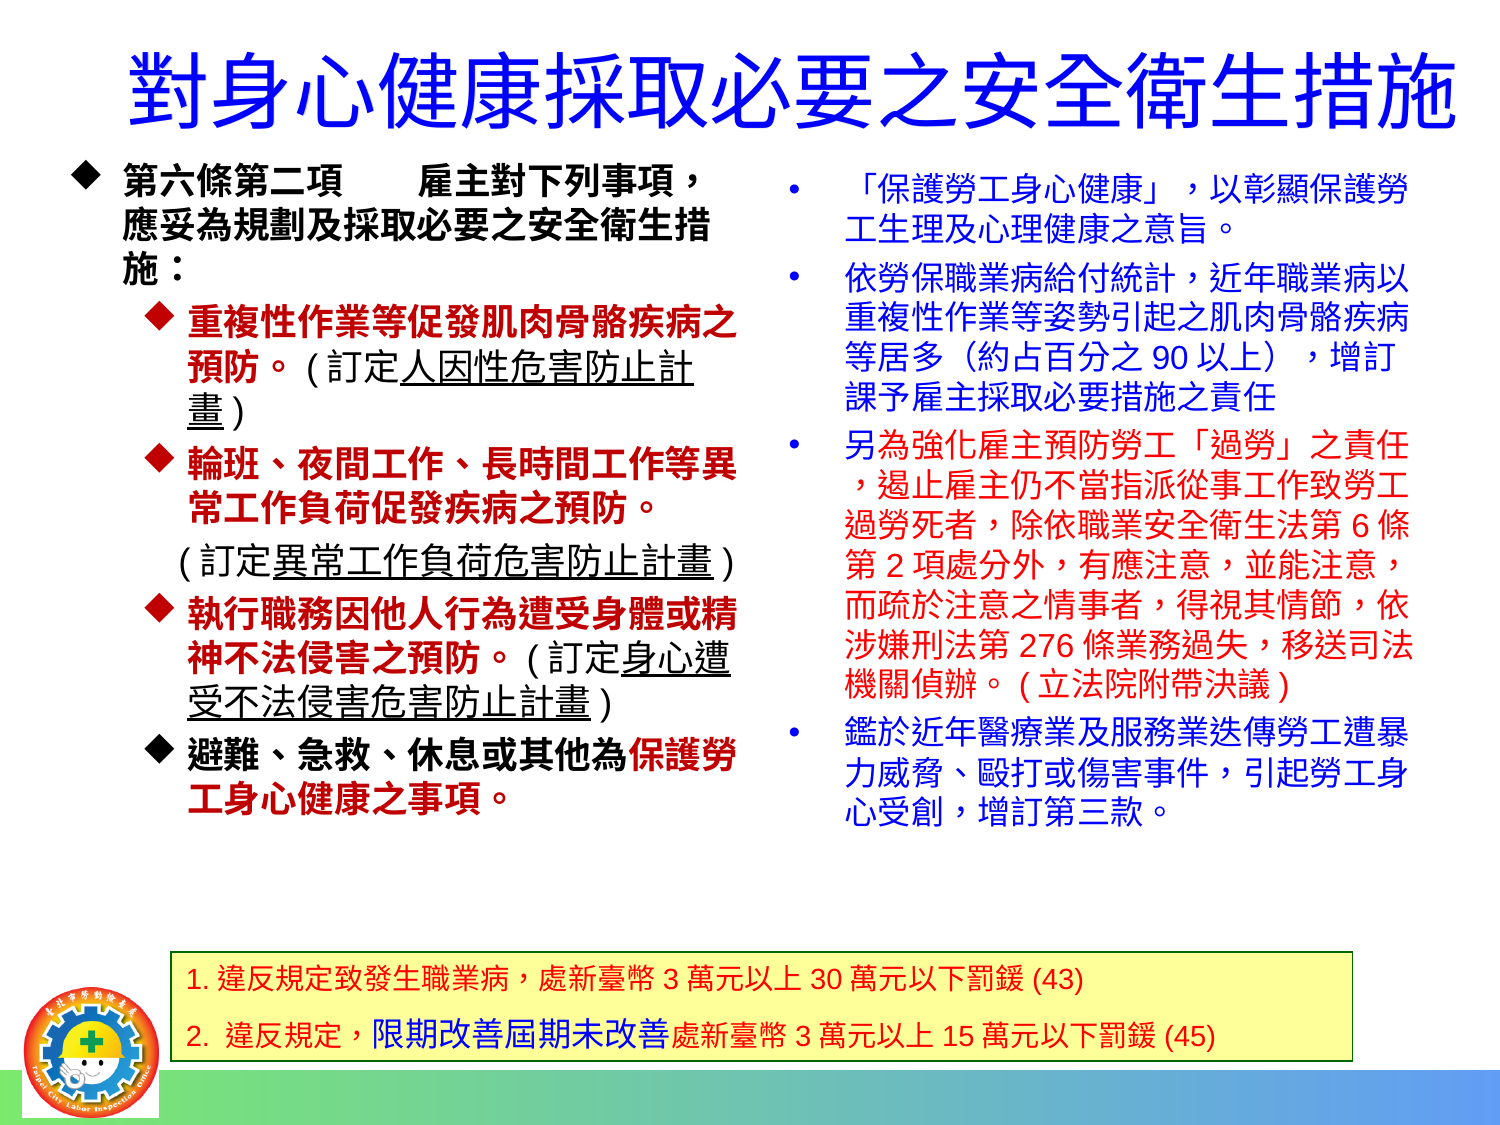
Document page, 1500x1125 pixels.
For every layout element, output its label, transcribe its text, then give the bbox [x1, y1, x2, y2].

text_box 對身心健康採取必要之安全衛生措施 [112, 31, 1474, 147]
list 第六條第二項 雇主對下列事項，應妥為規劃及採取必要之安全衛生措施： 重複性作業等促發肌肉骨骼疾病之預防。(訂定人因性危害防止計畫) 輪班、夜間工作、長時間工作等異常工作負荷促發疾病之預防。 (訂定異常工作負荷危害防止計畫) 執行職務因他人行為遭受身體或精神不法侵害之預防。(訂定身心遭受不法侵害危害防止計畫) 避難、急救、休息或其他為保護勞工身心健康之事項。 [53, 150, 762, 859]
text_box 1.違反規定致發生職業病，處新臺幣3萬元以上30萬元以下罰鍰(43) 2. 違反規定，限期改善屆期未改善處新臺幣3萬元以上15萬元以下罰鍰(45) [171, 952, 1353, 1061]
list 「保護勞工身心健康」，以彰顯保護勞工生理及心理健康之意旨。 依勞保職業病給付統計，近年職業病以重複性作業等姿勢引起之肌肉骨骼疾病等居多（約占百分之90以上），增訂課予雇主採取必要措施之責任 另為強化雇主預防勞工「過勞」之責任，遏止雇主仍不當指派從事工作致勞工過勞死者，除依職業安全衛生法第6條第2項處分外，有應注意，並能注意，而疏於注意之情事者，得視其情節，依涉嫌刑法第276條業務過失，移送司法機關偵辦。(立法院附帶決議) 鑑於近年醫療業及服務業迭傳勞工遭暴力威脅、毆打或傷害事件，引起勞工身心受創，增訂第三款。 [773, 160, 1435, 882]
picture [22, 987, 159, 1118]
